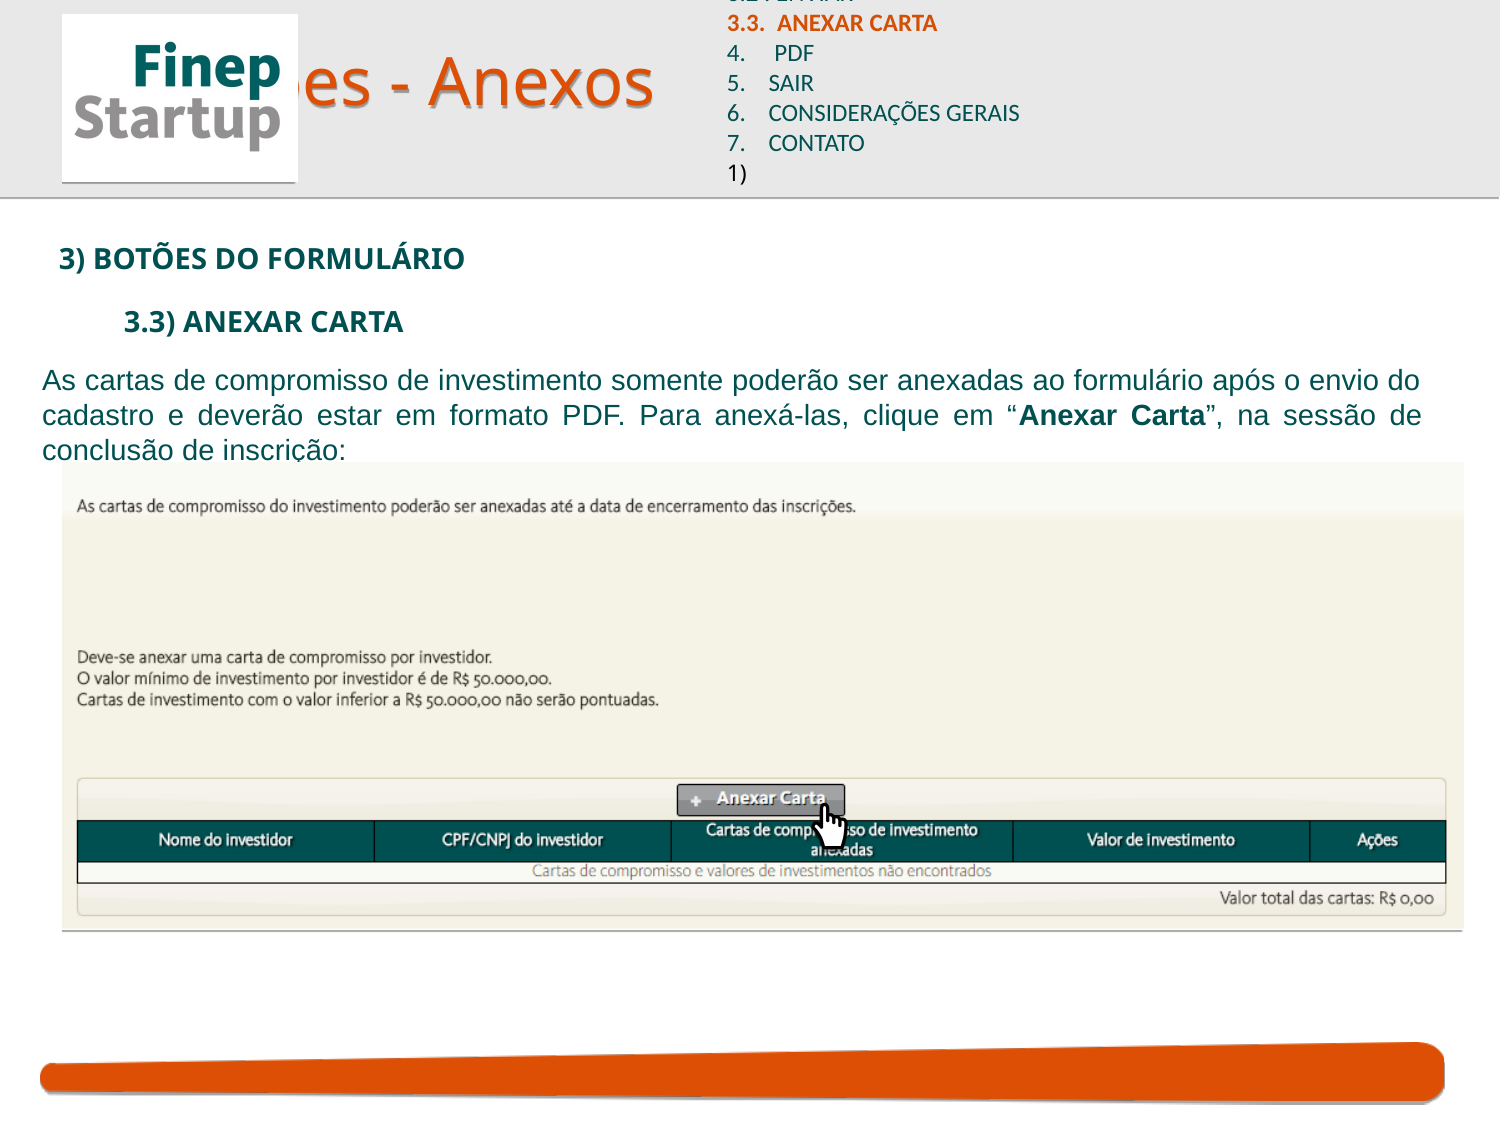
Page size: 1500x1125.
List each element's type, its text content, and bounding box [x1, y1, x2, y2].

text_box 3) BOTÕES DO FORMULÁRIO [44, 233, 1119, 283]
text_box As cartas de compromisso de investimento somente poderão ser anexadas ao formulário após o envio do cadastro e deverão estar em formato PDF. Para anexá-las, clique em “Anexar Carta”, na sessão de conclusão de inscrição: [27, 354, 1437, 474]
text_box 1. 1º ACESSO 2. CADASTRO 3. BOTÕES DO FORMULÁRIO 3.1. SALVAR 3.2 . ENVIAR 3.3. ANEXAR CARTA 4. PDF 5. SAIR 6. CONSIDERAÇÕES GERAIS 7. CONTATO [712, 0, 1480, 195]
picture [62, 14, 298, 182]
picture [62, 462, 1464, 930]
text_box 3.3) ANEXAR CARTA [109, 296, 419, 346]
